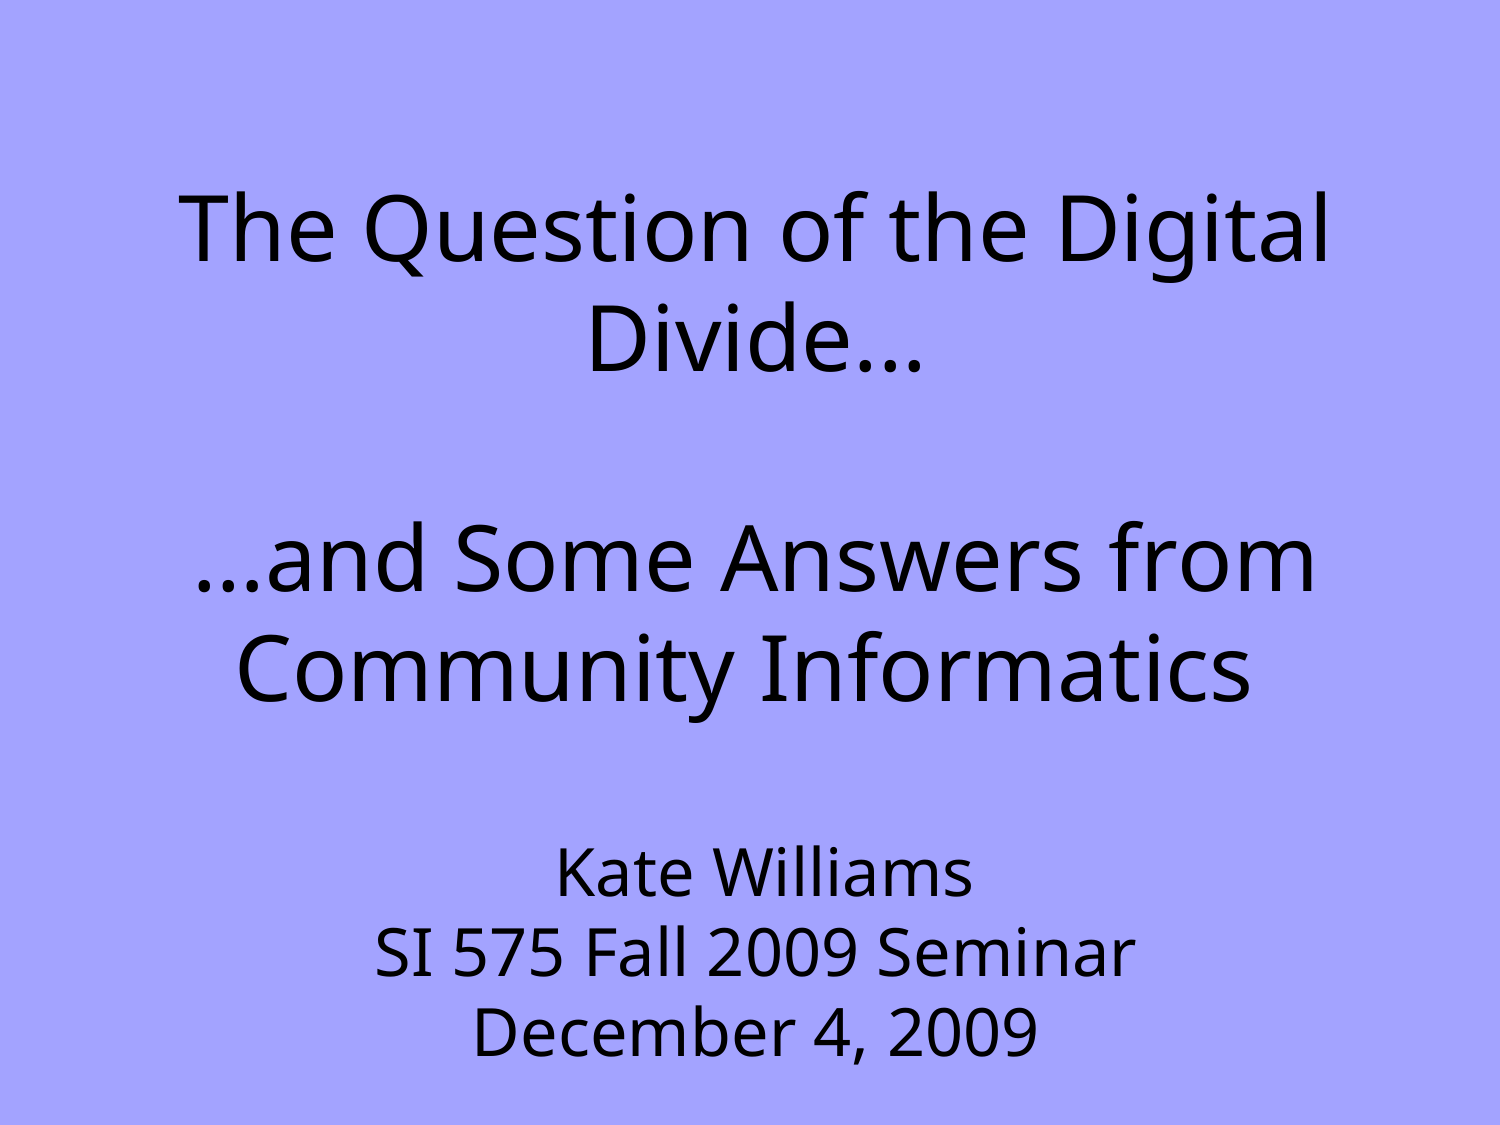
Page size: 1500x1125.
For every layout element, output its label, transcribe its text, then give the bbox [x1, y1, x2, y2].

title The Question of the Digital Divide... …and Some Answers from Community Informatics Kate Williams SI 575 Fall 2009 Seminar December 4, 2009 [12, 174, 1500, 1125]
